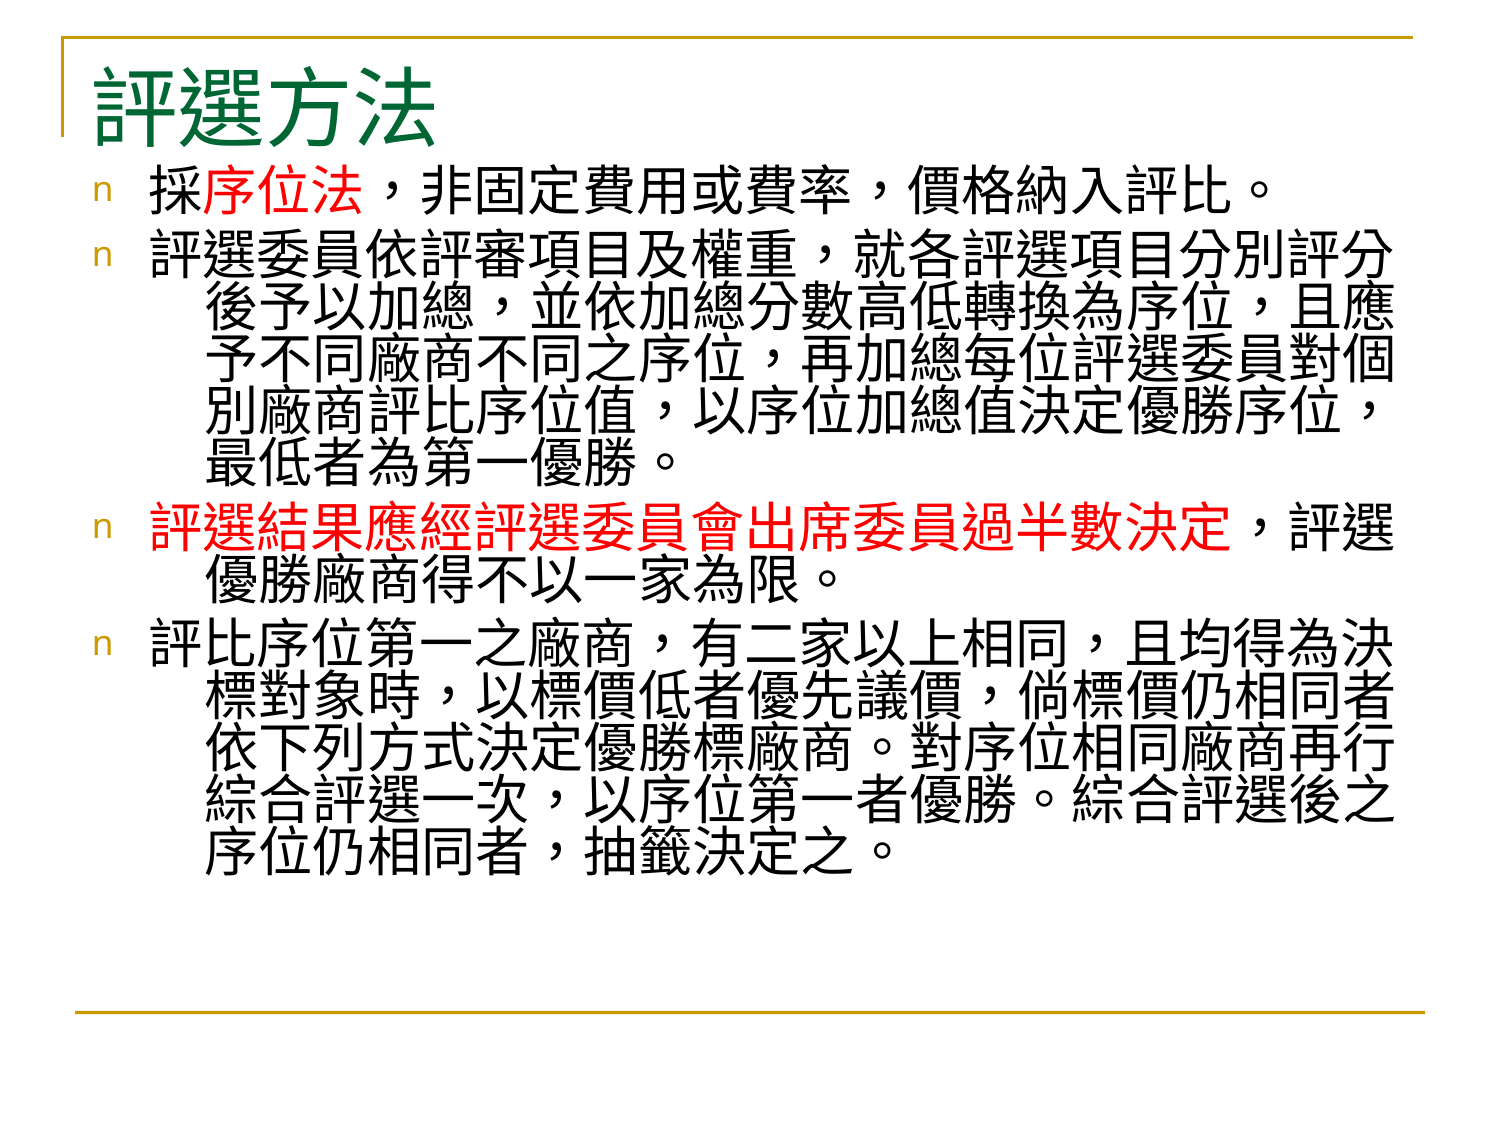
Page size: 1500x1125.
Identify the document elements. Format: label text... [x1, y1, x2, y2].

list 採序位法，非固定費用或費率，價格納入評比。 評選委員依評審項目及權重，就各評選項目分別評分後予以加總，並依加總分數高低轉換為序位，且應予不同廠商不同之序位，再加總每位評選委員對個別廠商評比序位值，以序位加總值決定優勝序位，最低者為第一優勝。 評選結果應經評選委員會出席委員過半數決定，評選優勝廠商得不以一家為限。 評比序位第一之廠商，有二家以上相同，且均得為決標對象時，以標價低者優先議價，倘標價仍相同者依下列方式決定優勝標廠商。對序位相同廠商再行綜合評選一次，以序位第一者優勝。綜合評選後之序位仍相同者，抽籤決定之。 [76, 160, 1437, 966]
title 評選方法 [75, 45, 1426, 233]
